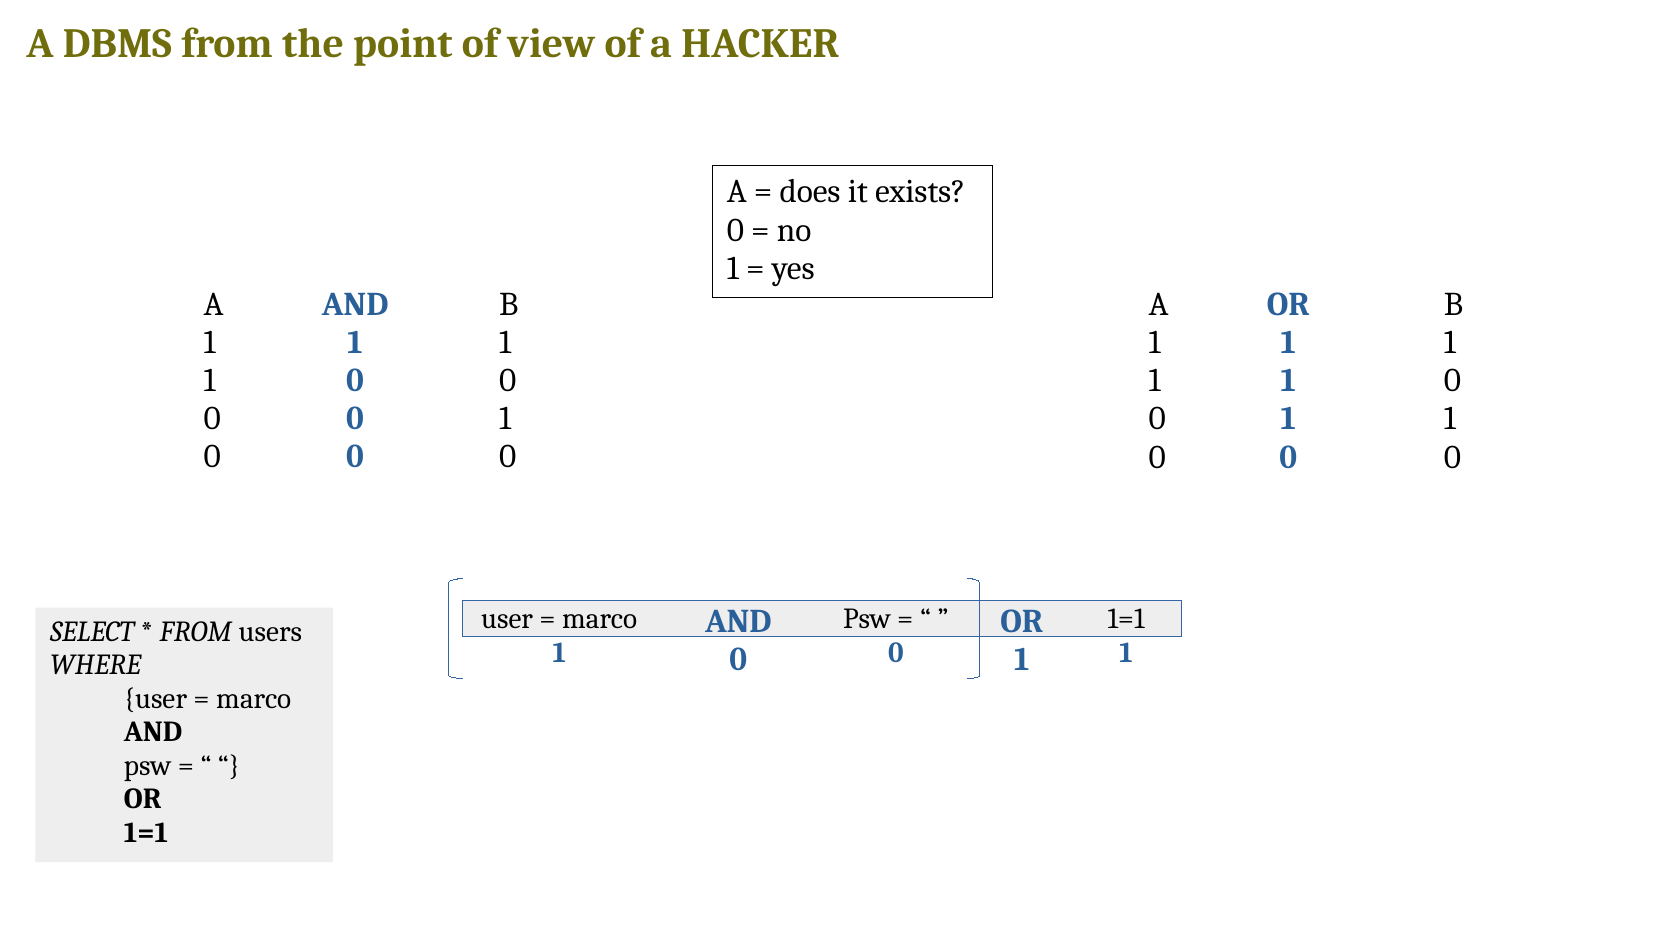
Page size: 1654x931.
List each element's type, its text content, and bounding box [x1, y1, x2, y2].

text_box Psw = “ ” 0 [799, 595, 985, 679]
text_box AND 0 [690, 595, 788, 689]
text_box SELECT * FROM users WHERE {user = marco AND psw = “ “} OR 1=1 [35, 607, 333, 863]
text_box A 1 1 0 0 [188, 277, 240, 488]
text_box [656, 600, 690, 637]
text_box B 1 0 1 0 [484, 277, 535, 488]
text_box OR 1 [985, 595, 1061, 689]
text_box A 1 1 0 0 [1133, 277, 1185, 488]
text_box A DBMS from the point of view of a HACKER [11, 12, 1193, 77]
text_box 1=1 1 [1029, 595, 1223, 679]
text_box user = marco 1 [462, 595, 656, 679]
text_box A = does it exists? 0 = no 1 = yes [712, 165, 993, 298]
text_box AND 1 0 0 0 [307, 277, 405, 488]
text_box B 1 0 1 0 [1429, 277, 1480, 488]
text_box [788, 600, 799, 637]
text_box OR 1 1 1 0 [1252, 277, 1327, 488]
